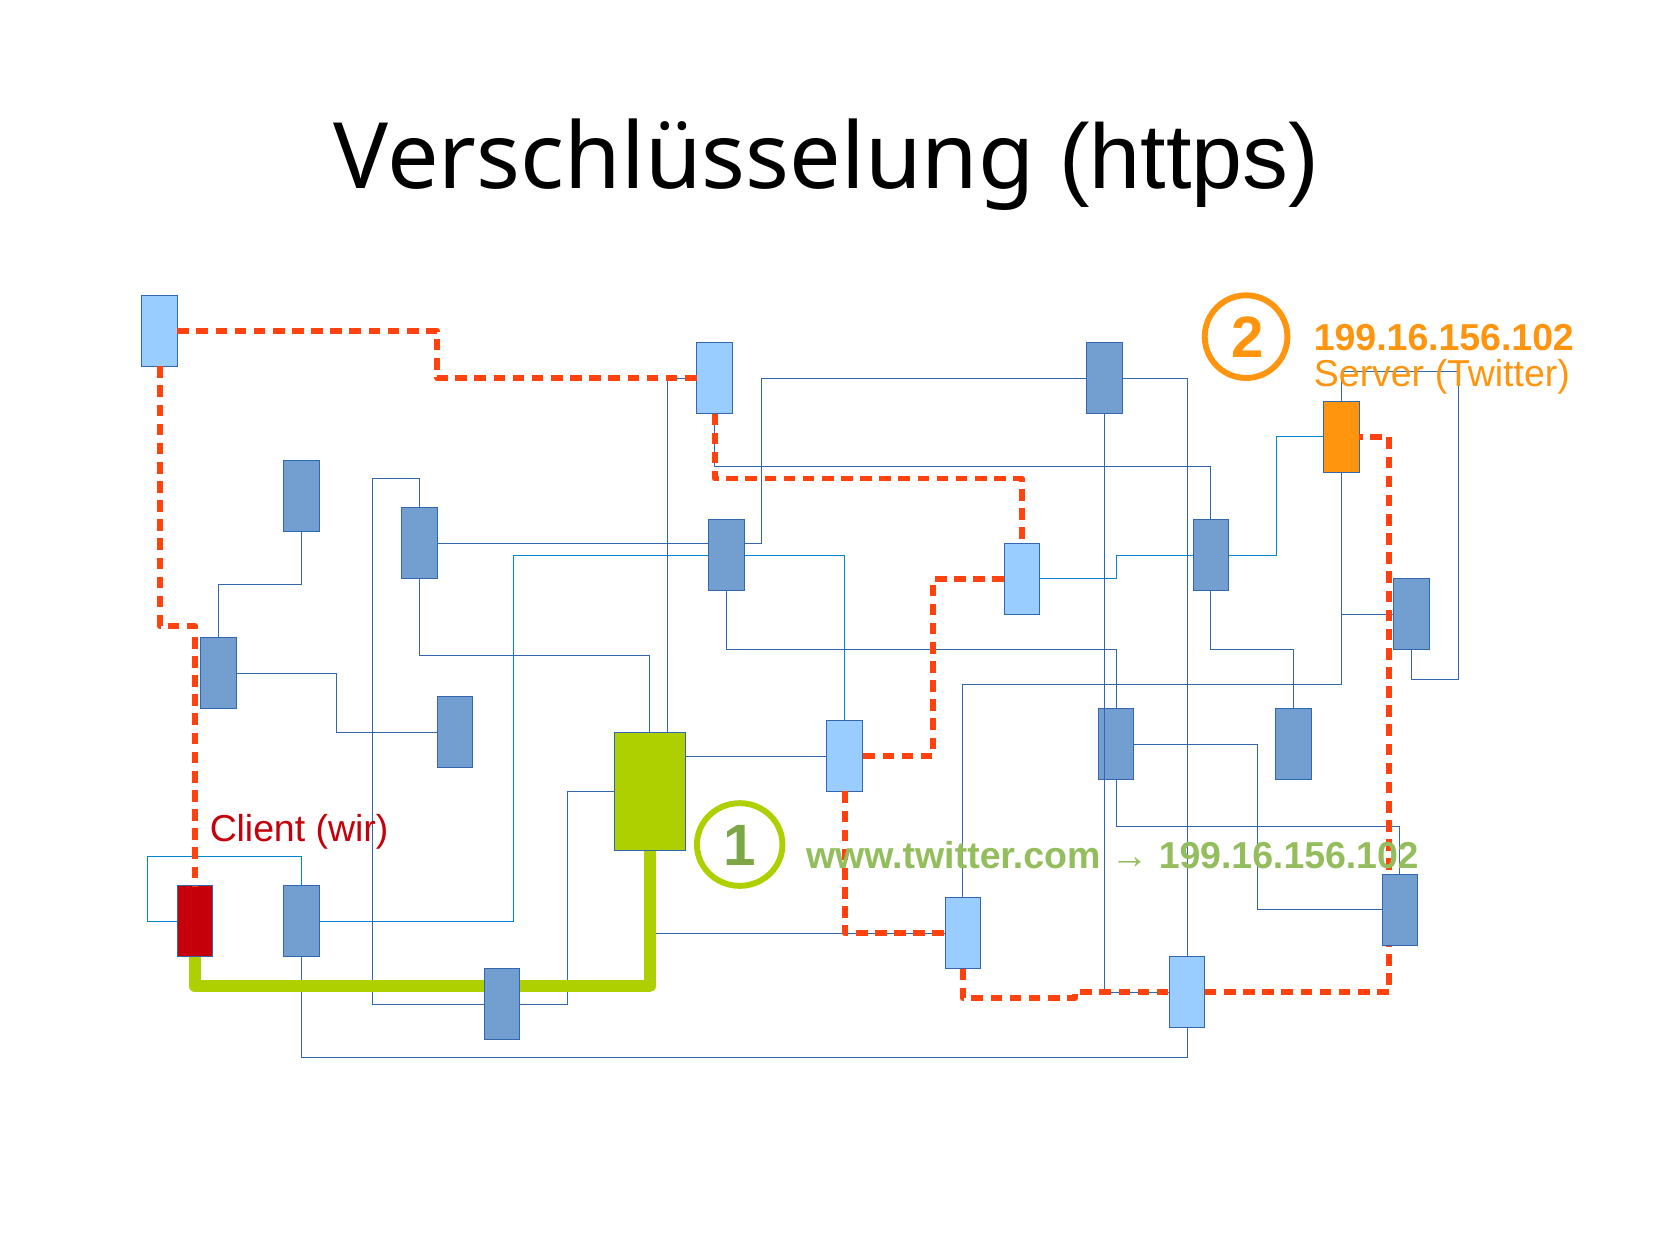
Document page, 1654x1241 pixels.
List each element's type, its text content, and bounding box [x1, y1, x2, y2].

text_box 2 [1216, 297, 1288, 378]
text_box Client (wir) [195, 799, 432, 857]
text_box [200, 637, 237, 709]
text_box 1 [709, 805, 783, 886]
text_box [1169, 956, 1205, 1028]
text_box Server (Twitter) [1299, 367, 1595, 402]
text_box [177, 885, 213, 957]
text_box [1193, 519, 1229, 591]
text_box 199.16.156.102 [1299, 309, 1654, 367]
text_box [1275, 708, 1312, 780]
text_box [1382, 884, 1418, 946]
text_box [1105, 708, 1134, 780]
text_box [1086, 342, 1123, 414]
text_box [1098, 708, 1104, 780]
text_box [826, 720, 863, 792]
text_box [945, 897, 981, 969]
text_box [283, 885, 320, 957]
text_box [696, 342, 733, 414]
title Verschlüsselung (https) [82, 49, 1571, 257]
text_box [614, 732, 686, 851]
text_box [283, 460, 320, 532]
text_box [1004, 543, 1040, 615]
text_box www.twitter.com → 199.16.156.102 [791, 826, 1501, 884]
text_box [1323, 402, 1360, 473]
text_box [401, 507, 438, 579]
text_box [484, 968, 520, 1040]
text_box [708, 519, 745, 591]
text_box [1393, 578, 1430, 650]
text_box [437, 696, 473, 768]
text_box [141, 295, 178, 367]
